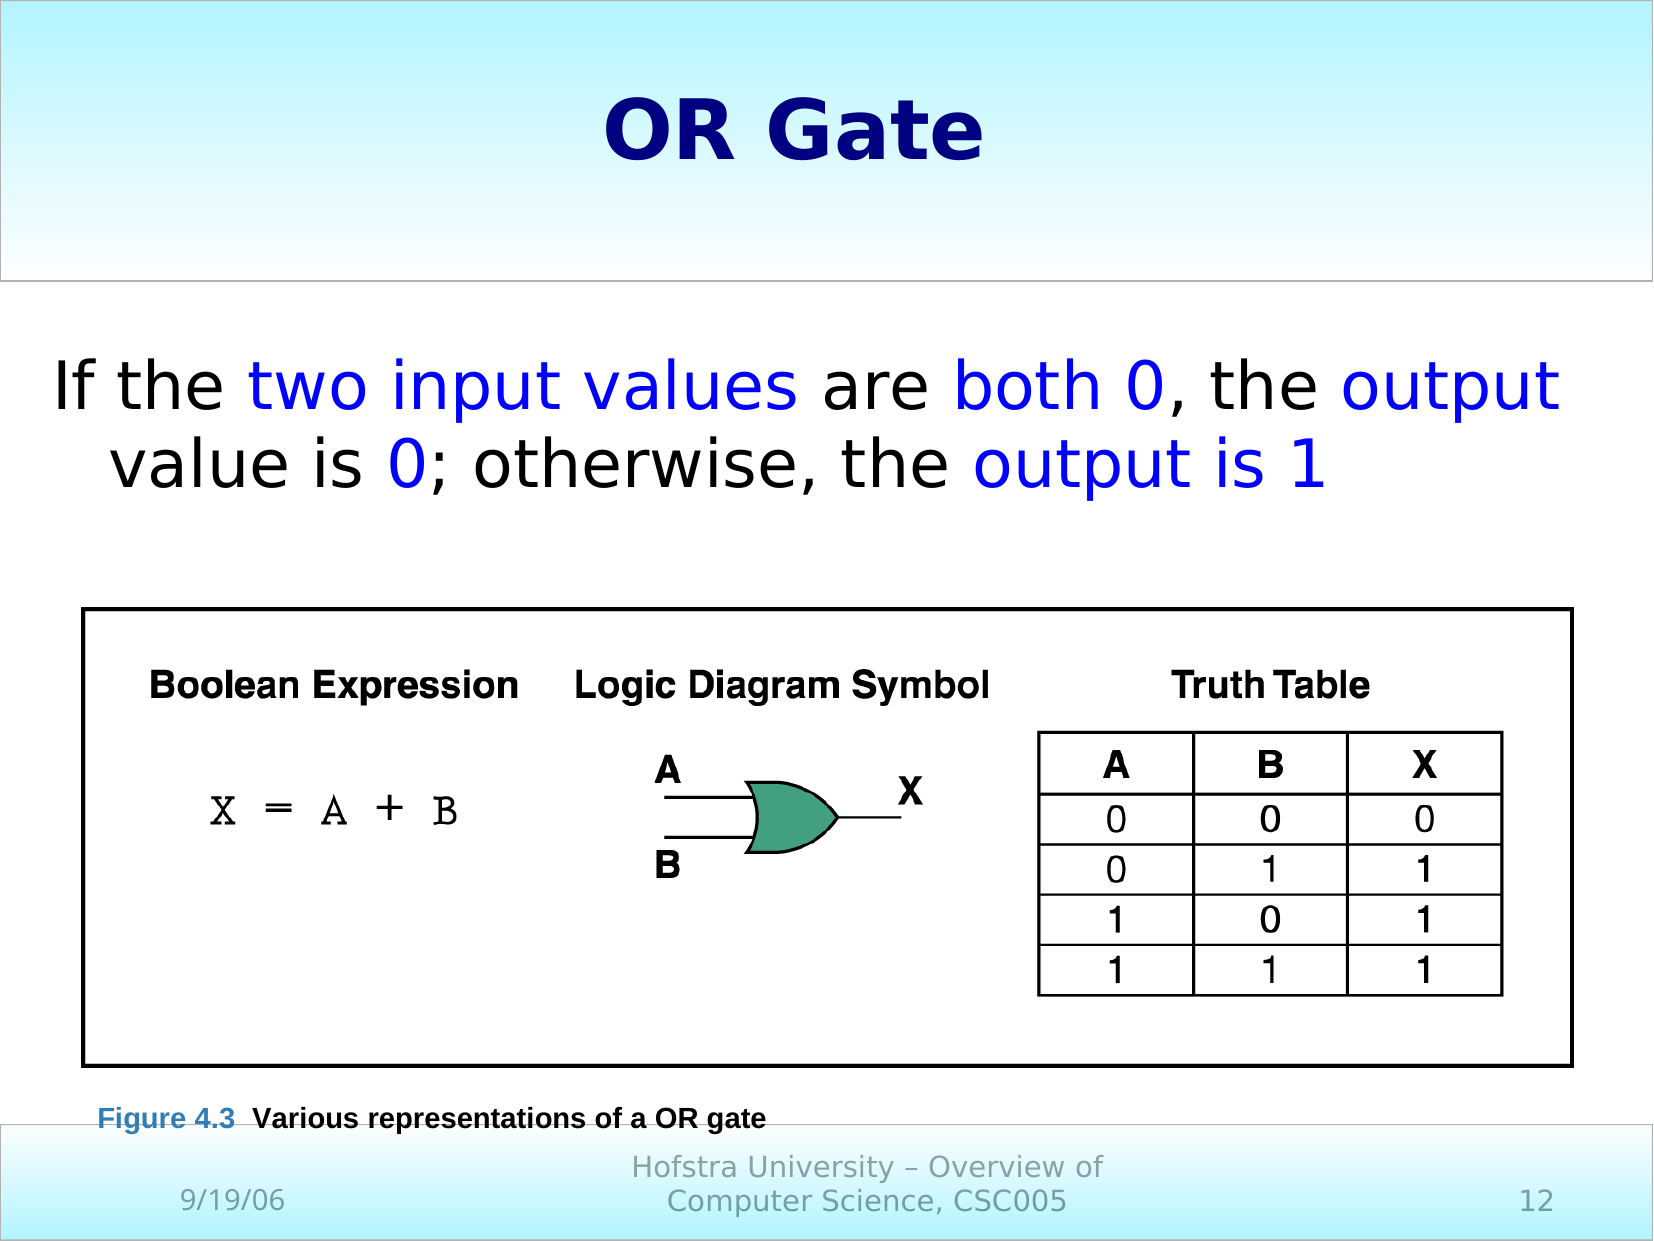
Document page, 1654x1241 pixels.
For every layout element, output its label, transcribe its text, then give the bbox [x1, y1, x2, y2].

picture [62, 588, 1592, 1086]
list If the two input values are both 0, the output value is 0; otherwise, the output is 1 [37, 339, 1585, 627]
title OR Gate [112, 27, 1477, 235]
text_box Figure 4.3 Various representations of a OR gate [82, 1094, 783, 1144]
